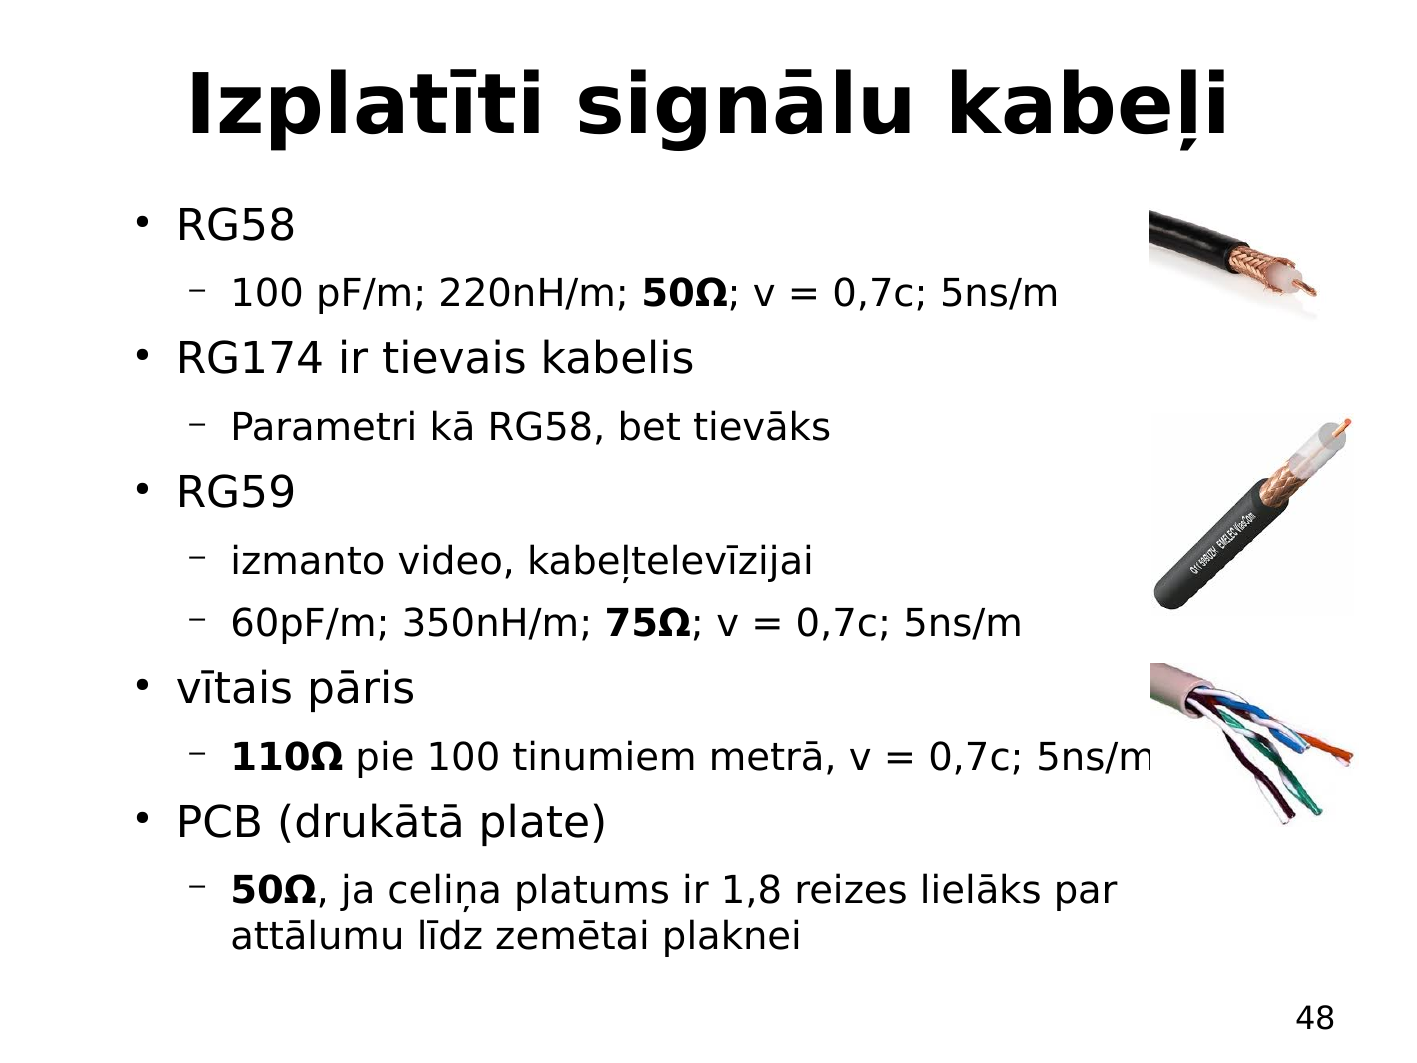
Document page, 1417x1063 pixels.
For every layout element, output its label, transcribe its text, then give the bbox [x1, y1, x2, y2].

picture [1151, 413, 1354, 616]
picture [1150, 663, 1359, 827]
list RG58 100 pF/m; 220nH/m; 50Ω; v = 0,7c; 5ns/m RG174 ir tievais kabelis Parametri kā RG58, bet tievāks RG59 izmanto video, kabeļtelevīzijai 60pF/m; 350nH/m; 75Ω; v = 0,7c; 5ns/m vītais pāris 110Ω pie 100 tinumiem metrā, v = 0,7c; 5ns/m PCB (drukātā plate) 50Ω, ja celiņa platums ir 1,8 reizes lielāks par attālumu līdz zemētai plaknei [106, 188, 1311, 969]
picture [1149, 188, 1359, 339]
title Izplatīti signālu kabeļi [106, 11, 1311, 188]
